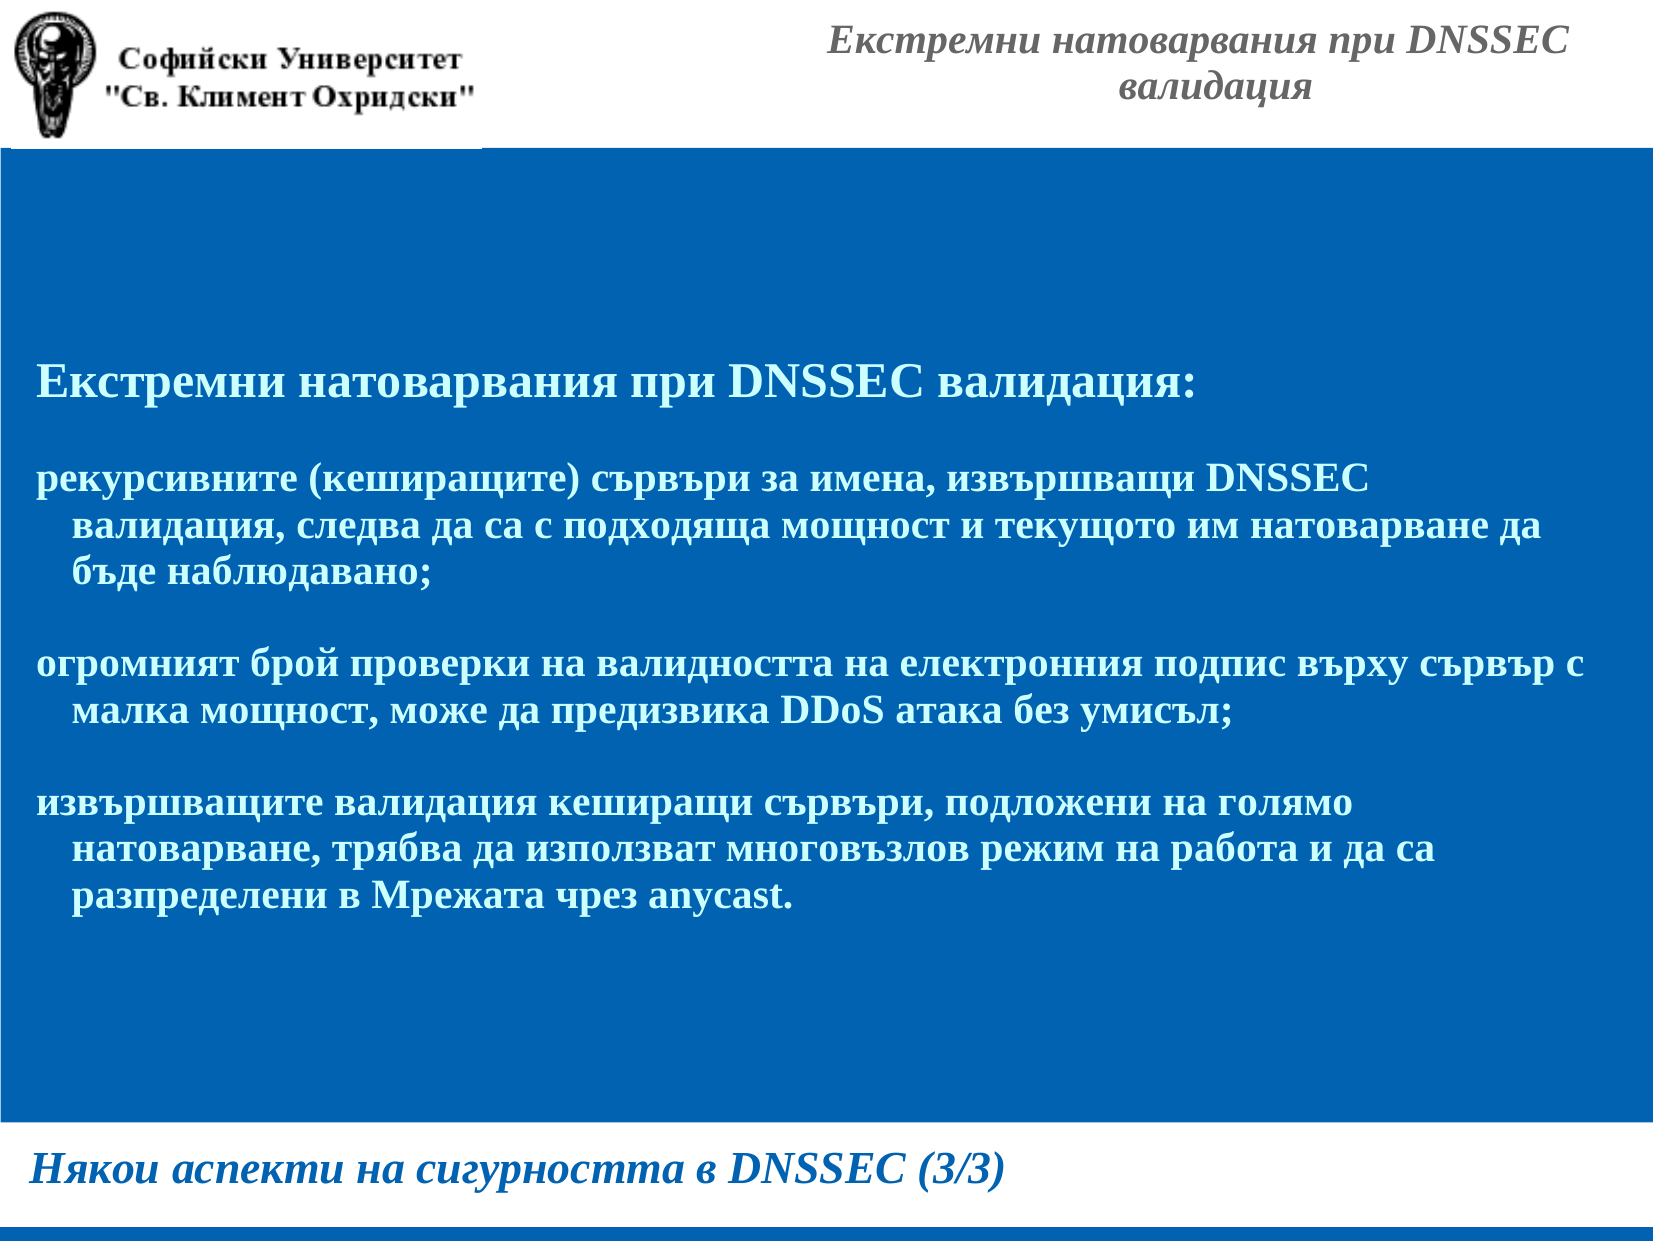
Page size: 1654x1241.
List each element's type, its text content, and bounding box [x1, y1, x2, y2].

title Екстремни натоварвания при DNSSEC валидация [768, 0, 1652, 124]
picture [11, 0, 482, 149]
text_box Някои аспекти на сигурността в DNSSEC (3/3) [29, 1143, 1016, 1211]
text_box Екстремни натоварвания при DNSSEC валидация: рекурсивните (кеширащите) сървъри за имена, извършващи DNSSEC валидация, следва да са с подходяща мощност и текущото им натоварване да бъде наблюдавано; огромният брой проверки на валидността на електронния подпис върху сървър с малка мощност, може да предизвика DDoS атака без умисъл; извършващите валидация кеширащи сървъри, подложени на голямо натоварване, трябва да използват многовъзлов режим на работа и да са разпределени в Мрежата чрез anycast. [0, 147, 1653, 1123]
